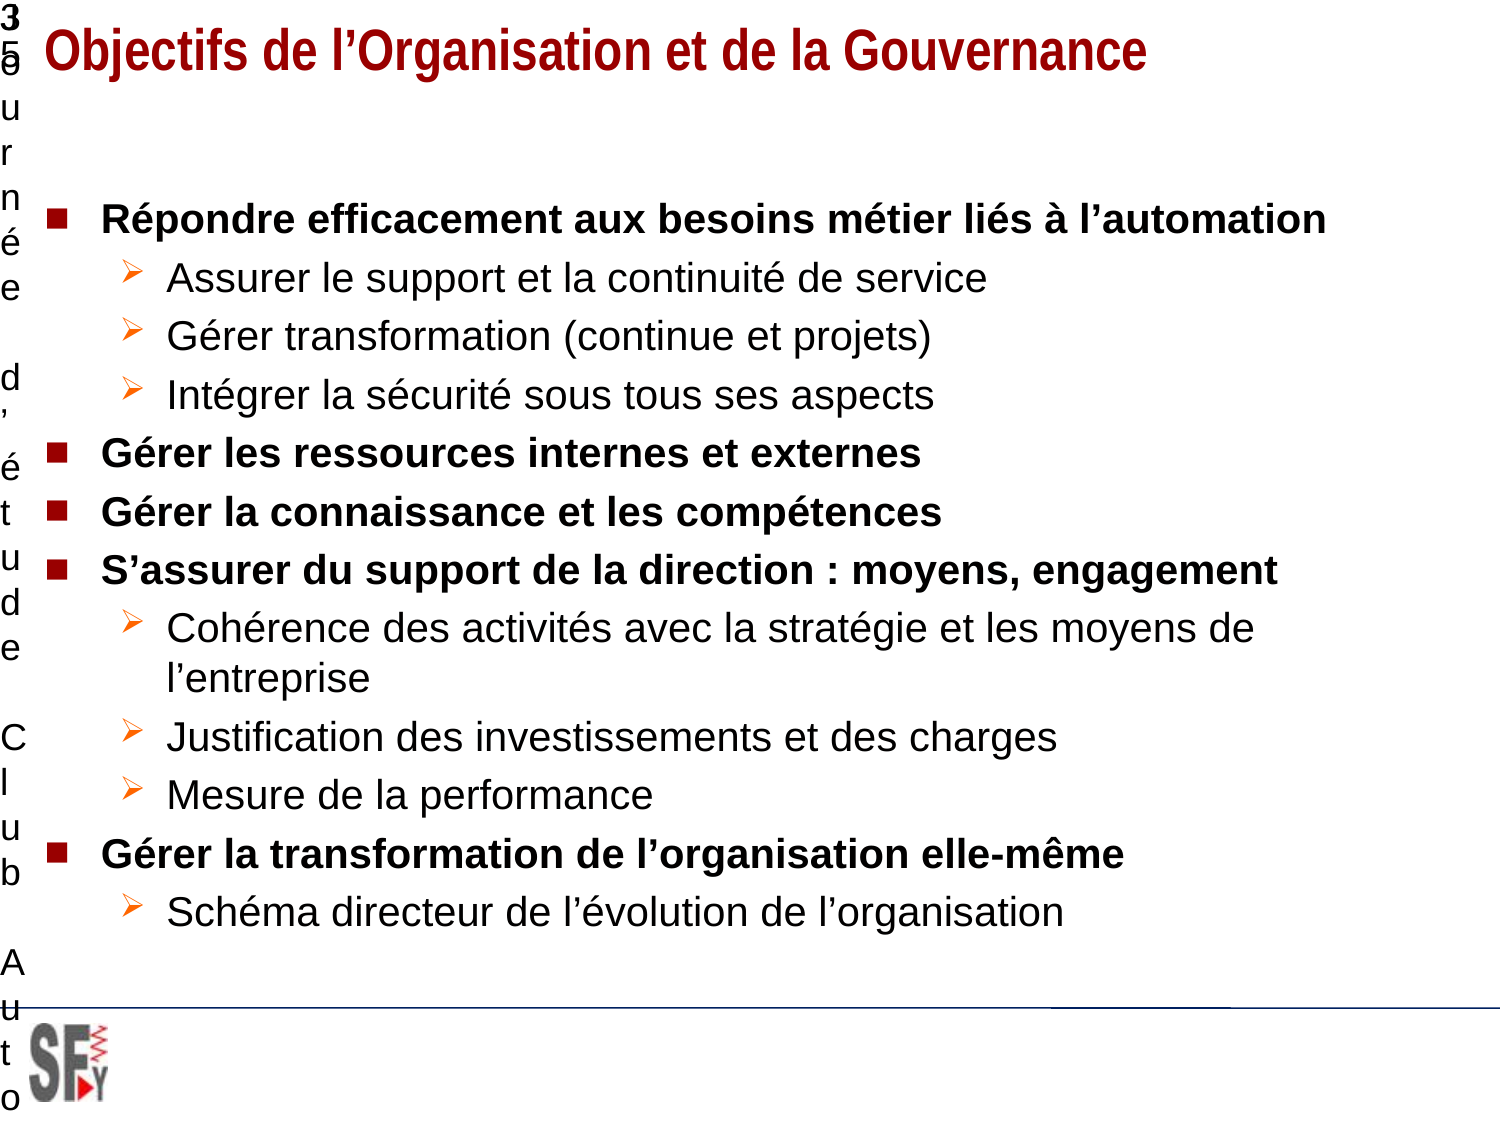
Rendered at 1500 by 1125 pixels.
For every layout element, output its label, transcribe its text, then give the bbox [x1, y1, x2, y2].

picture [29, 1023, 108, 1102]
title Objectifs de l’Organisation et de la Gouvernance [29, 12, 1471, 138]
list Répondre efficacement aux besoins métier liés à l’automation Assurer le support et la continuité de service Gérer transformation (continue et projets) Intégrer la sécurité sous tous ses aspects Gérer les ressources internes et externes Gérer la connaissance et les compétences S’assurer du support de la direction : moyens, engagement Cohérence des activités avec la stratégie et les moyens de l’entreprise Justification des investissements et des charges Mesure de la performance Gérer la transformation de l’organisation elle-même Schéma directeur de l’évolution de l’organisation [29, 184, 1471, 988]
